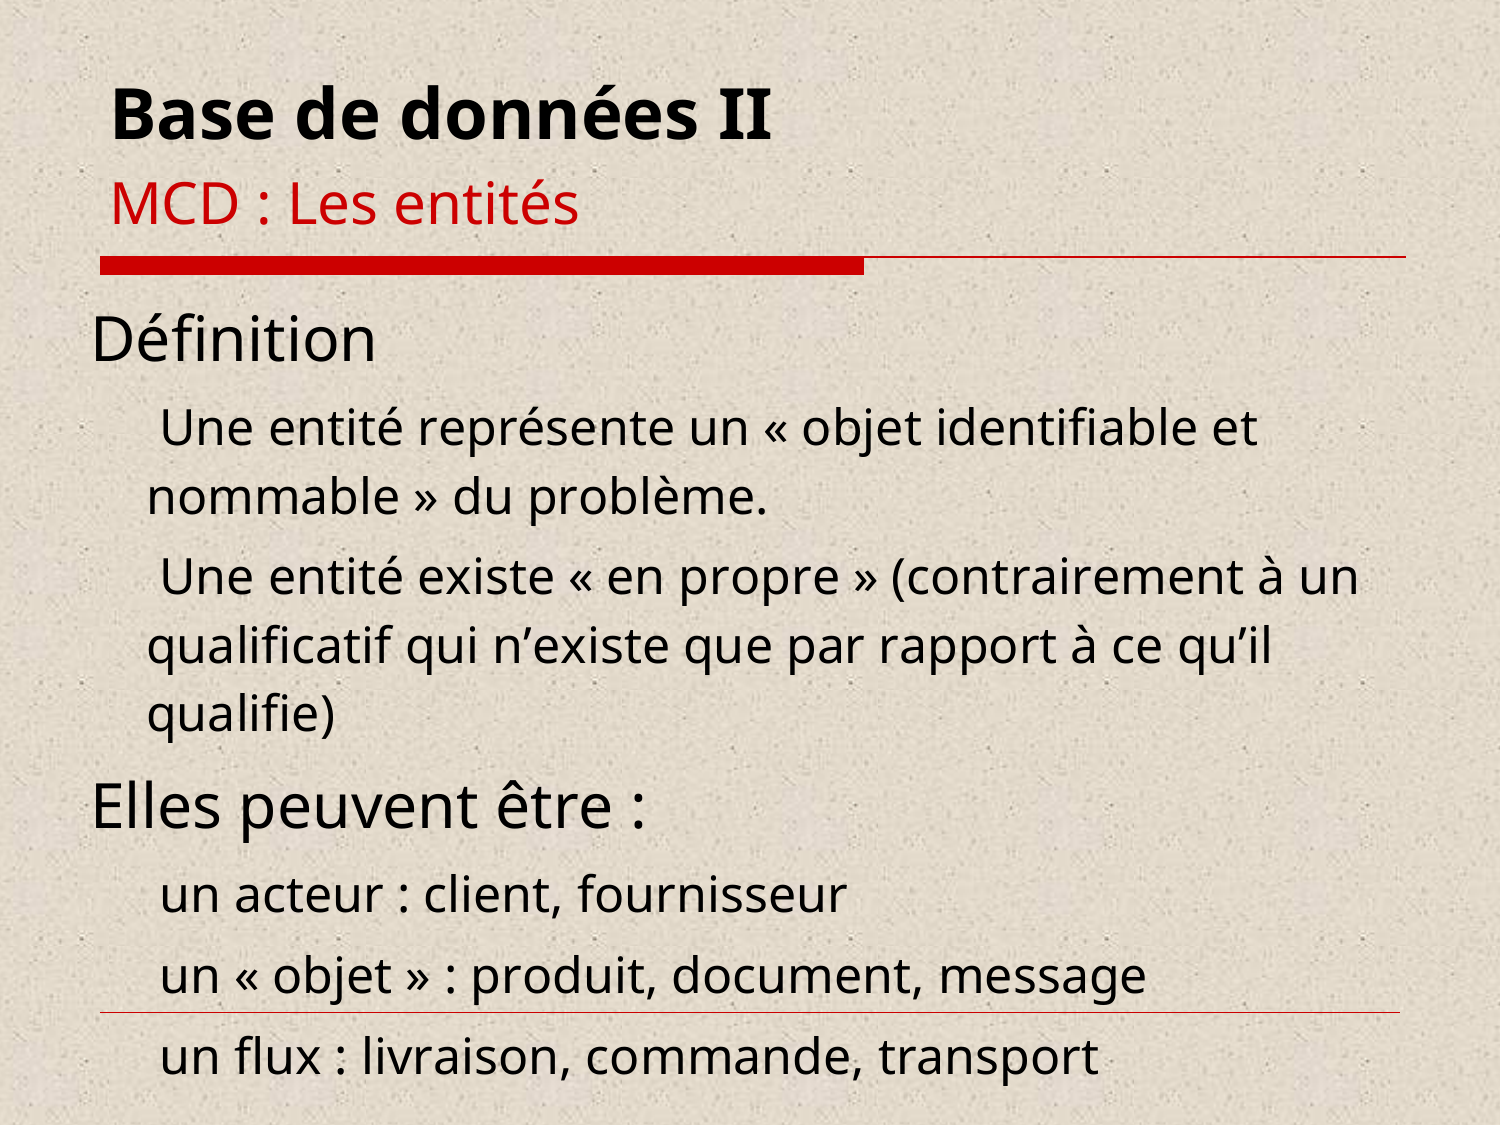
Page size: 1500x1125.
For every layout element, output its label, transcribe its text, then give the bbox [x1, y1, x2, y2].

list Définition Une entité représente un « objet identifiable et nommable » du problème. Une entité existe « en propre » (contrairement à un qualificatif qui n’existe que par rapport à ce qu’il qualifie) Elles peuvent être : un acteur : client, fournisseur un « objet » : produit, document, message un flux : livraison, commande, transport [75, 287, 1413, 1083]
picture [0, 0, 1500, 1125]
title Base de données II MCD : Les entités [94, 49, 1407, 250]
